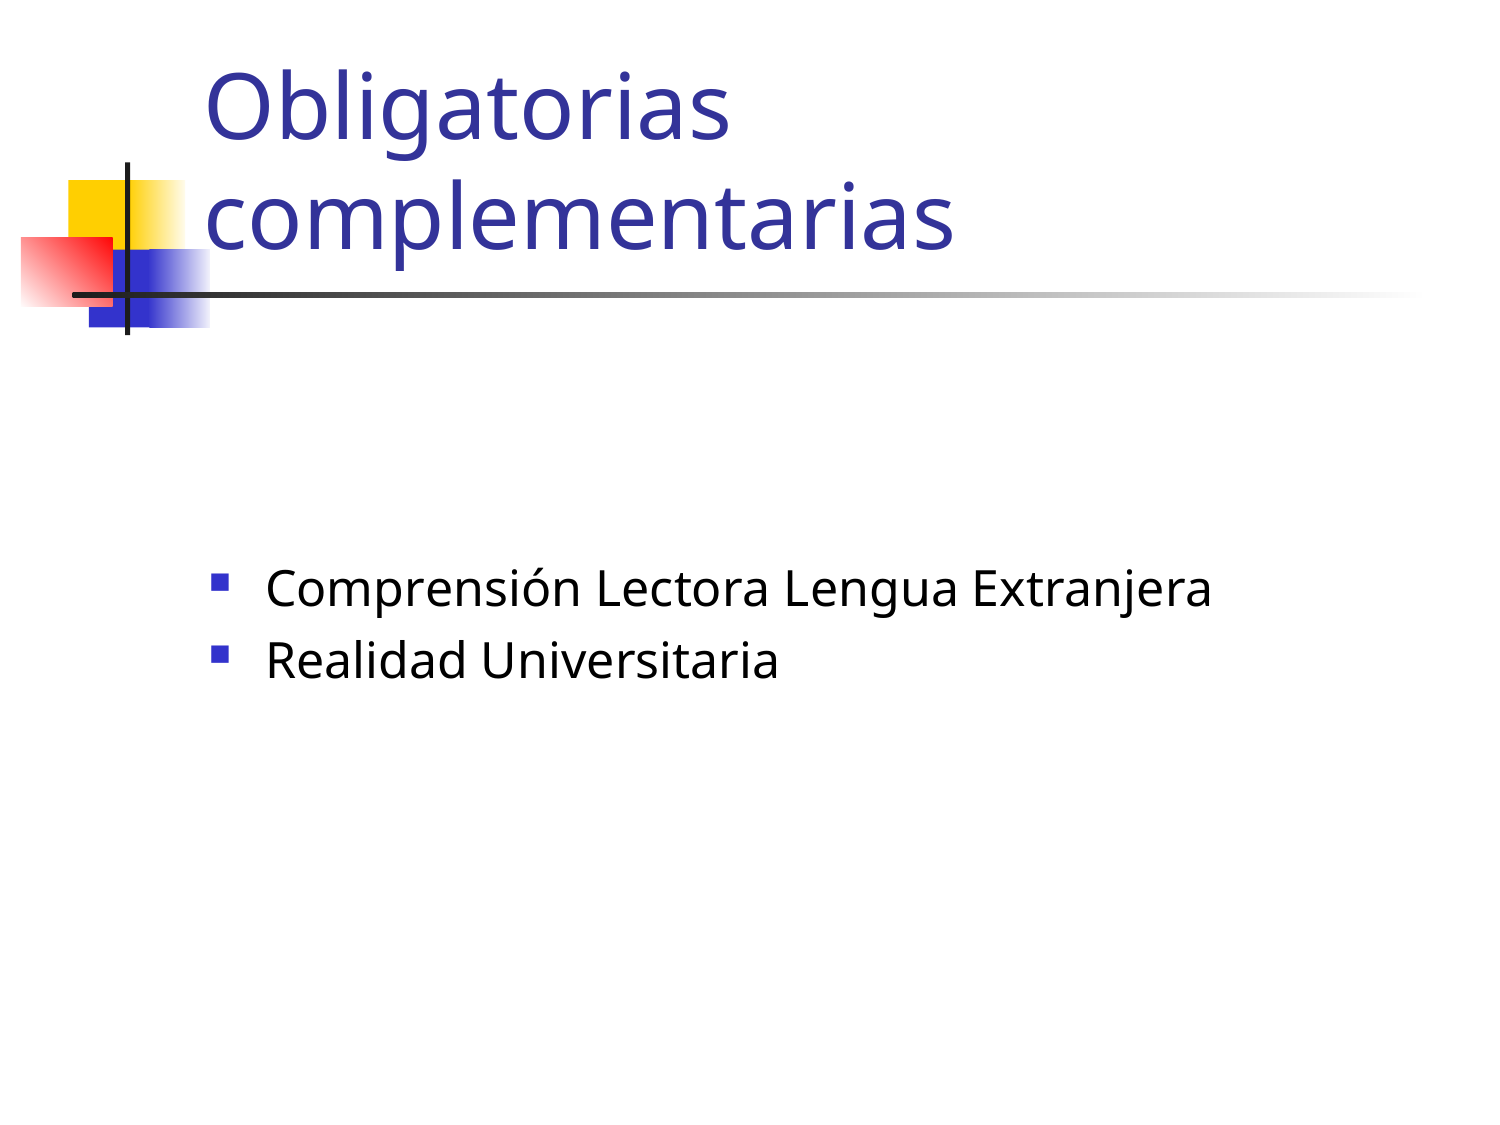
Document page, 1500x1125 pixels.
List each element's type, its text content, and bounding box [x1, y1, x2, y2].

title Obligatorias complementarias [188, 35, 1468, 276]
list Comprensión Lectora Lengua Extranjera Realidad Universitaria [193, 331, 1469, 1007]
